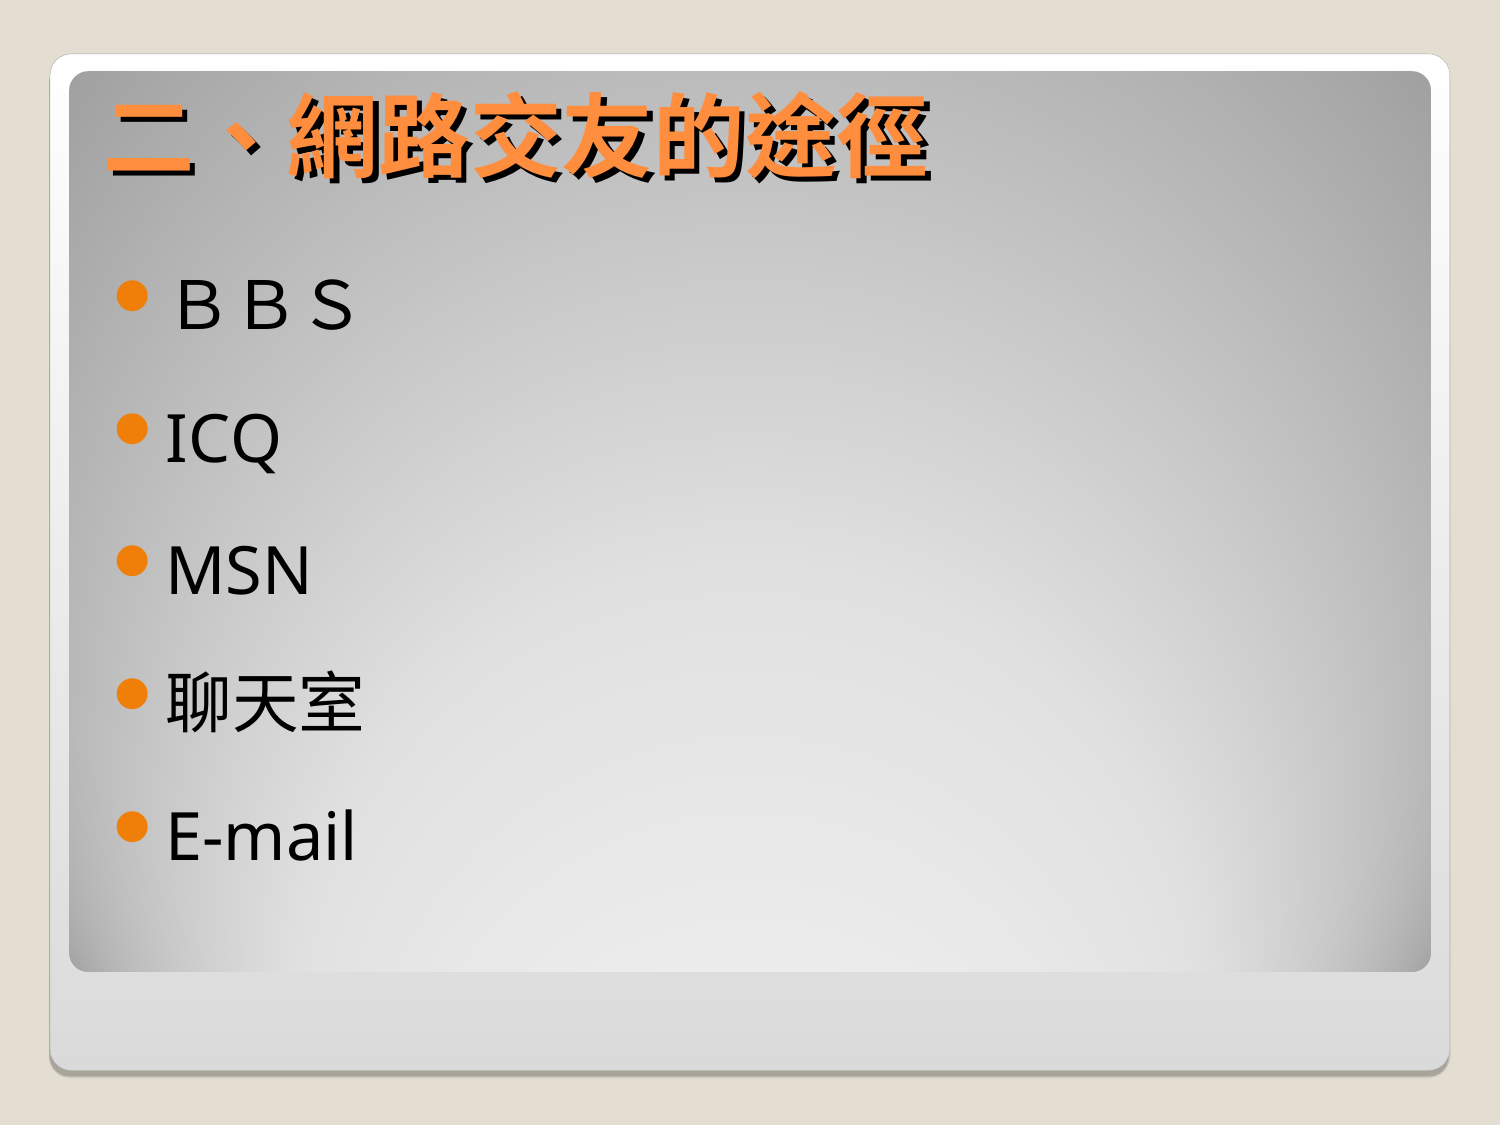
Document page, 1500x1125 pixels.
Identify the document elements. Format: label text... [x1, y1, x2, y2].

list ＢＢＳ ICQ MSN 聊天室 E-mail [82, 207, 1436, 1059]
picture [69, 71, 1431, 972]
title 二、網路交友的途徑 [88, 78, 1424, 197]
